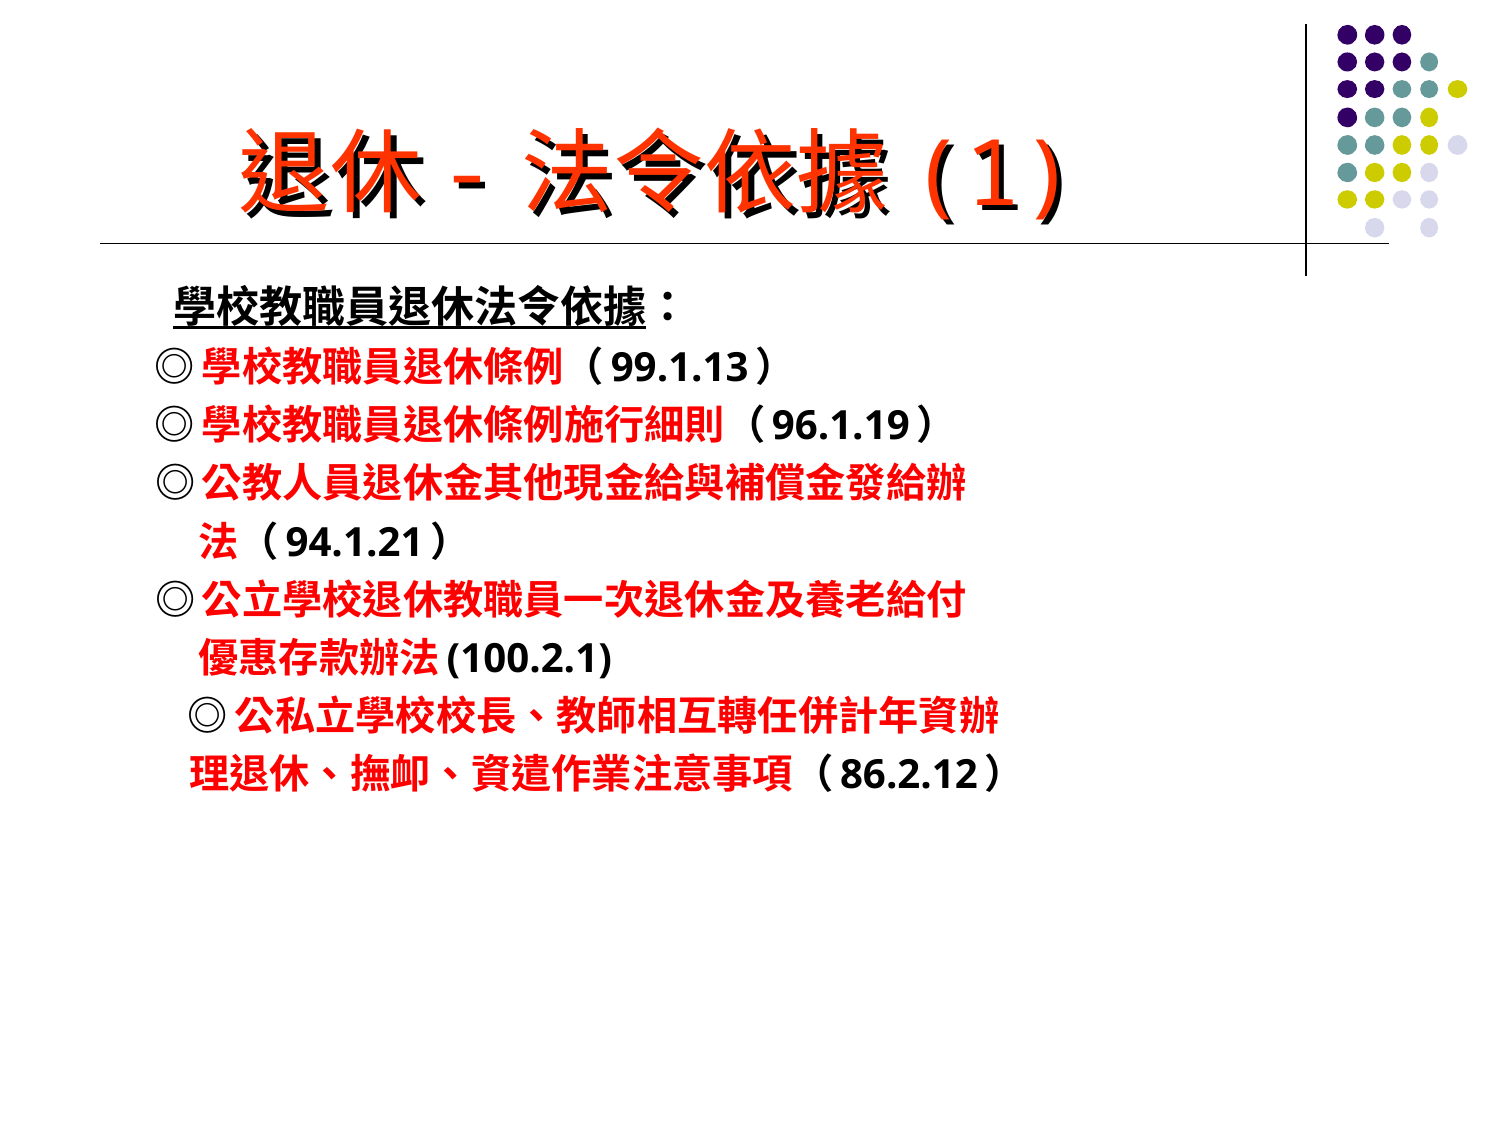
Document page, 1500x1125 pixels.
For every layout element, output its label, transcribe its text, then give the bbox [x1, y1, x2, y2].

title 退休-法令依據(1) [76, 0, 1238, 232]
list 學校教職員退休法令依據： ◎學校教職員退休條例（99.1.13） ◎學校教職員退休條例施行細則（96.1.19） ◎公教人員退休金其他現金給與補償金發給辦 法（94.1.21） ◎公立學校退休教職員一次退休金及養老給付 優惠存款辦法(100.2.1) ◎公私立學校校長、教師相互轉任併計年資辦 理退休、撫卹、資遣作業注意事項（86.2.12） [112, 220, 1400, 1035]
